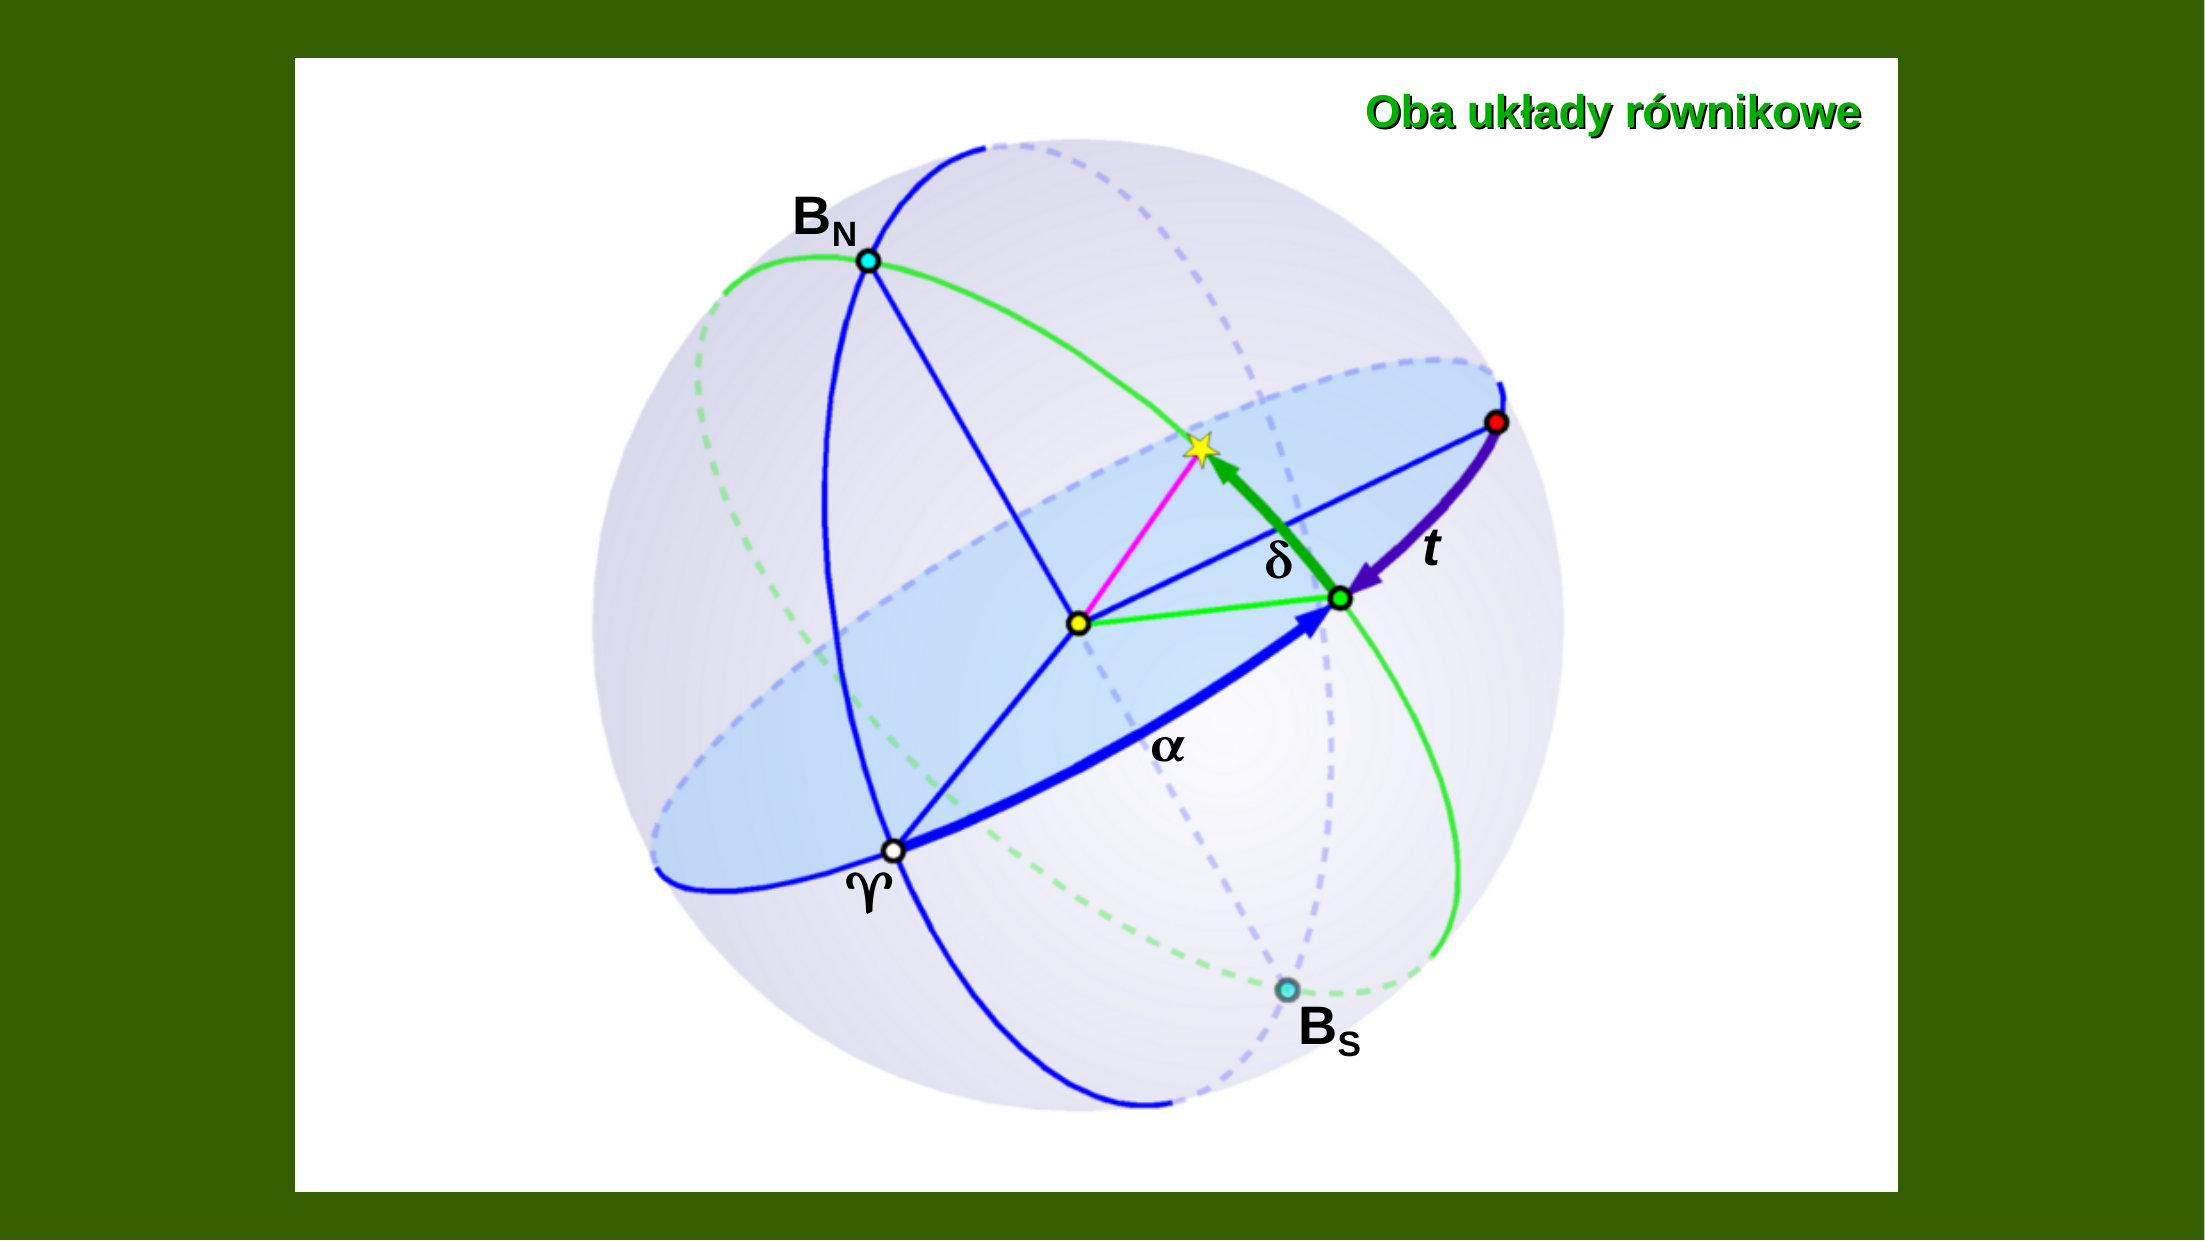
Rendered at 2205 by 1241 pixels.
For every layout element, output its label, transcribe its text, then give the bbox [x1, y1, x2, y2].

text_box t [1407, 509, 1456, 585]
text_box BS [1283, 988, 1377, 1072]
text_box Oba układy równikowe [1350, 78, 1877, 145]
text_box δ [1249, 522, 1309, 600]
text_box ♈ [830, 850, 909, 928]
text_box BN [777, 178, 873, 262]
picture [295, 58, 1898, 1192]
text_box α [1135, 705, 1201, 783]
